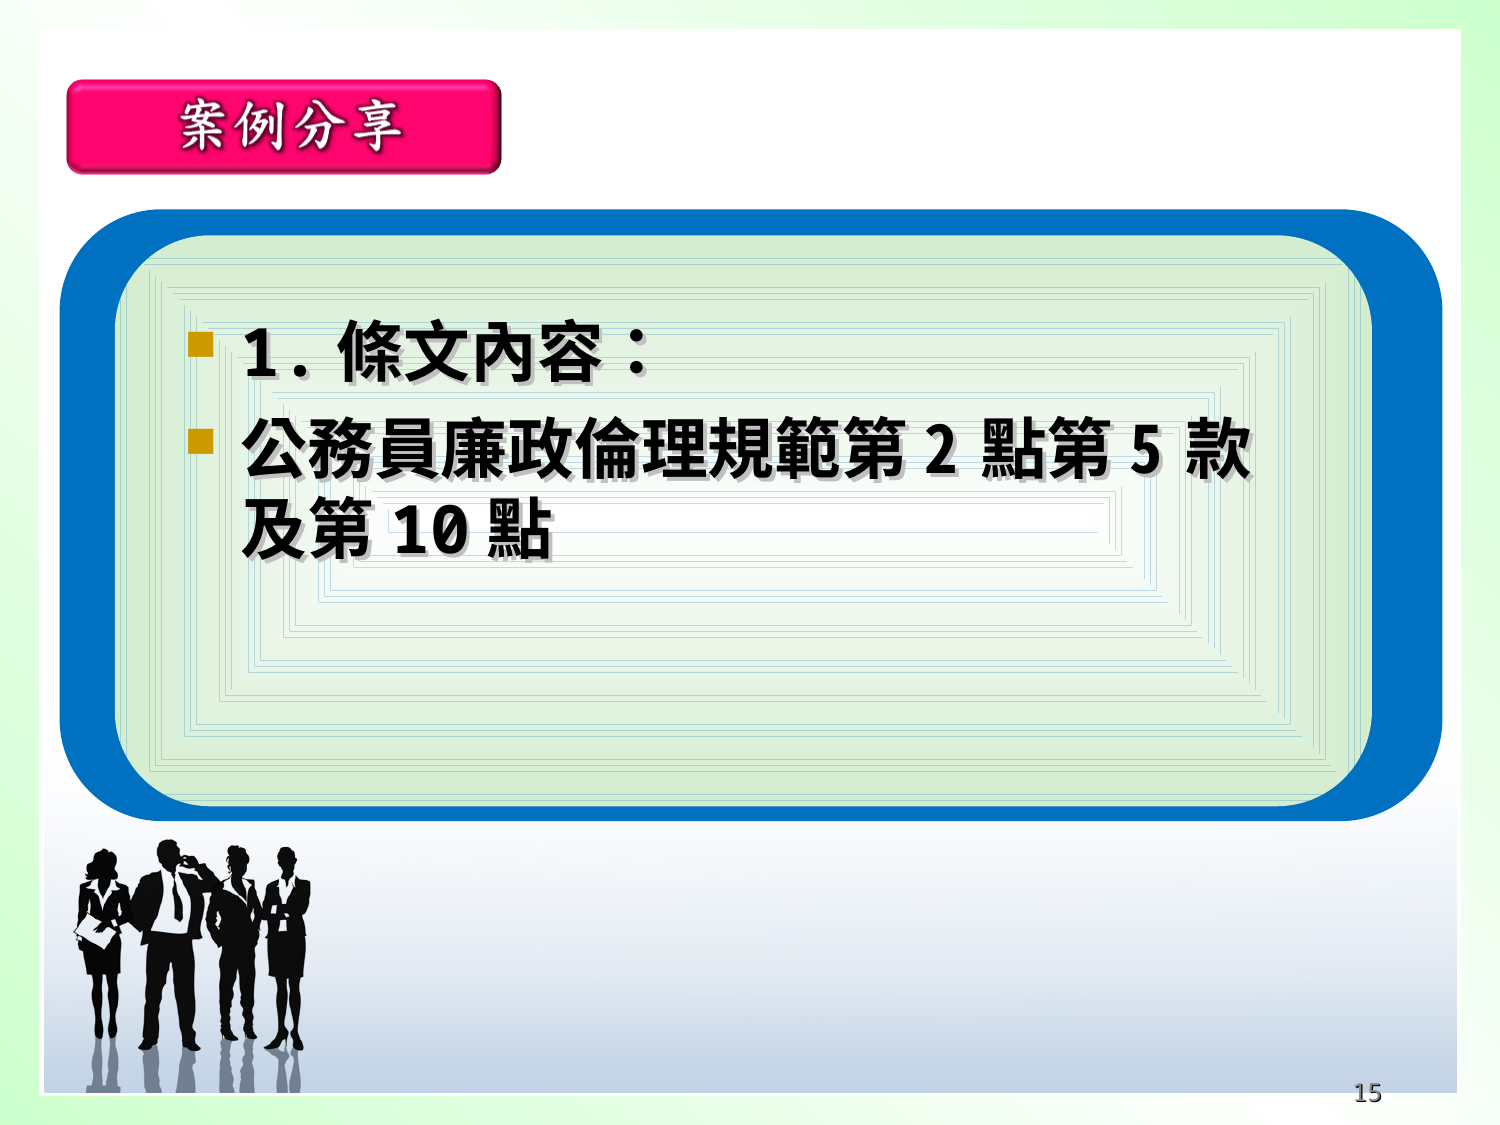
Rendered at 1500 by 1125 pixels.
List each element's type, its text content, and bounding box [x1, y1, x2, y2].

picture [39, 29, 1461, 1096]
text_box <編號> [1078, 1063, 1429, 1124]
list 1.條文內容： 公務員廉政倫理規範第2點第5款及第10點 [169, 302, 1333, 763]
text_box [59, 209, 1443, 822]
